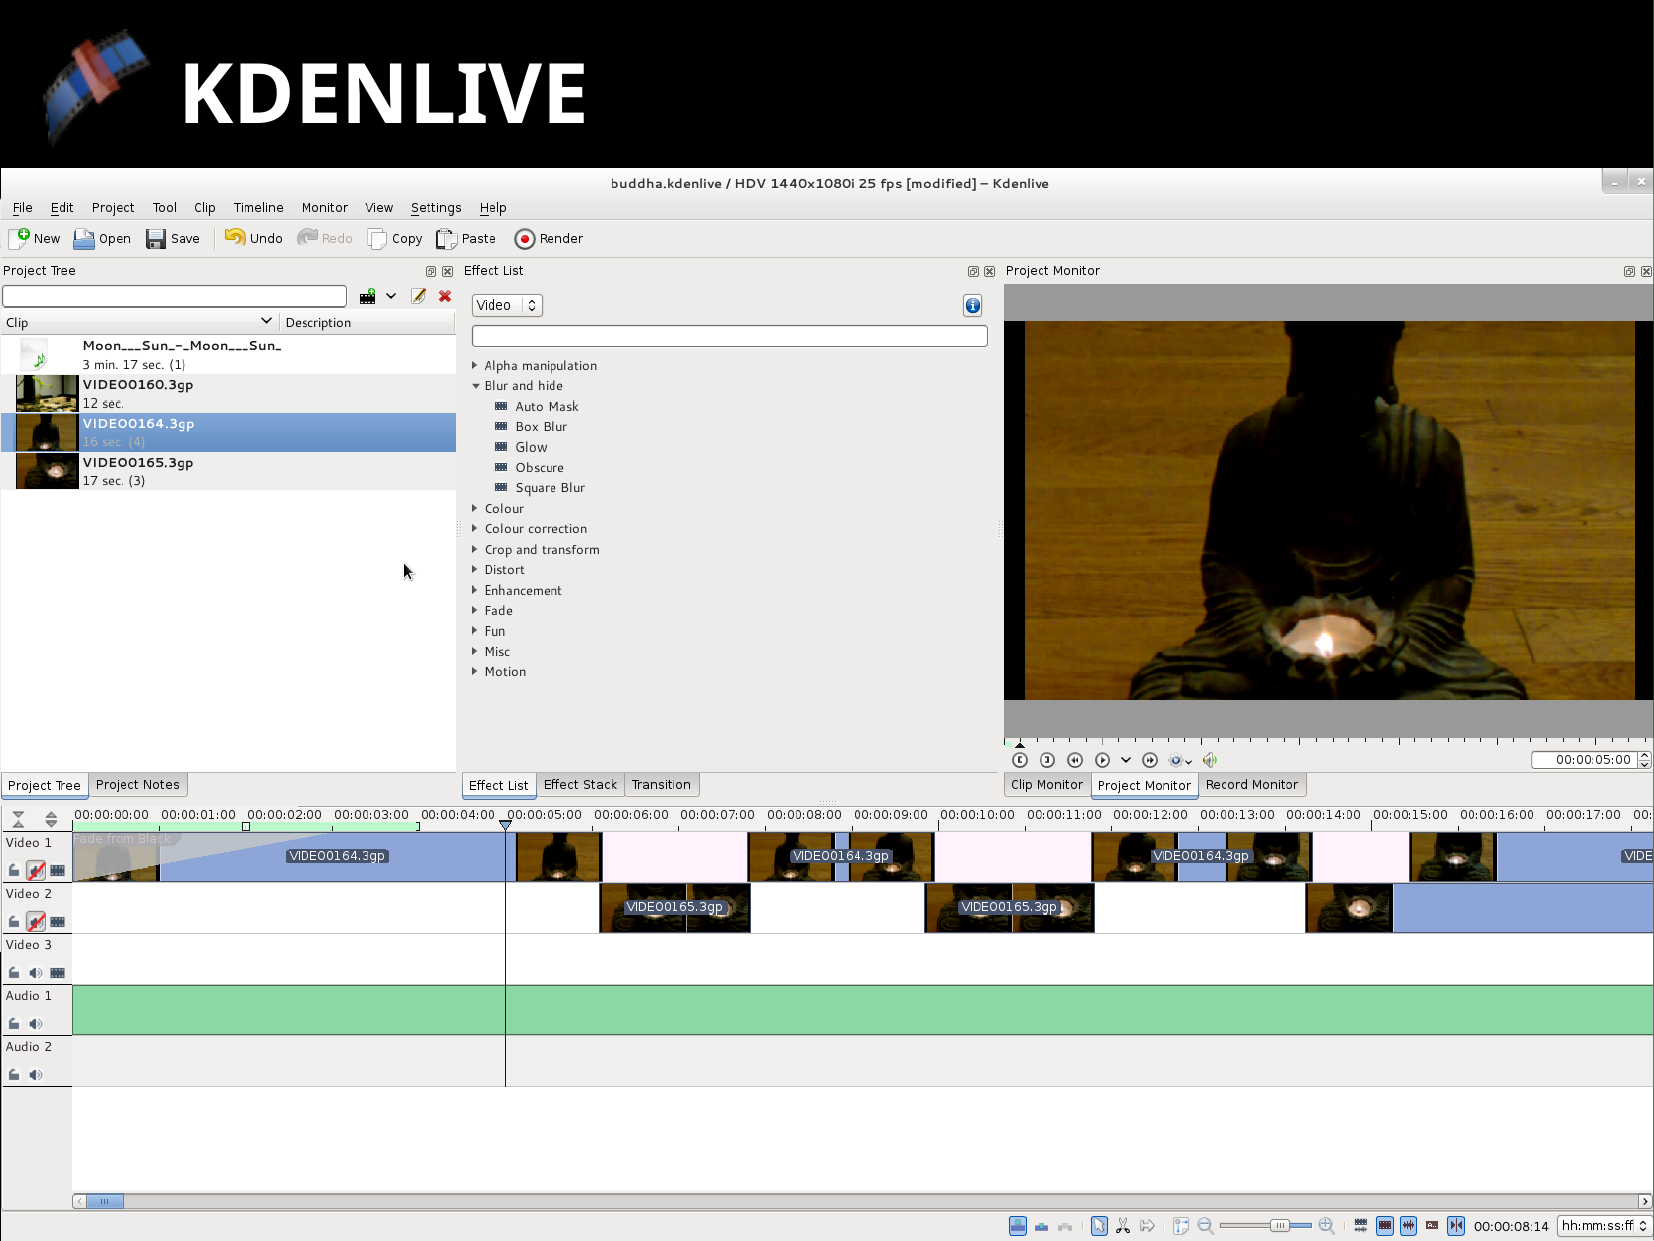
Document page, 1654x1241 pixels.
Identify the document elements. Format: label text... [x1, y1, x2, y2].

text_box KDENLIVE [163, 27, 641, 149]
picture [0, 168, 1654, 1241]
picture [37, 28, 160, 151]
text_box [0, 0, 1654, 168]
